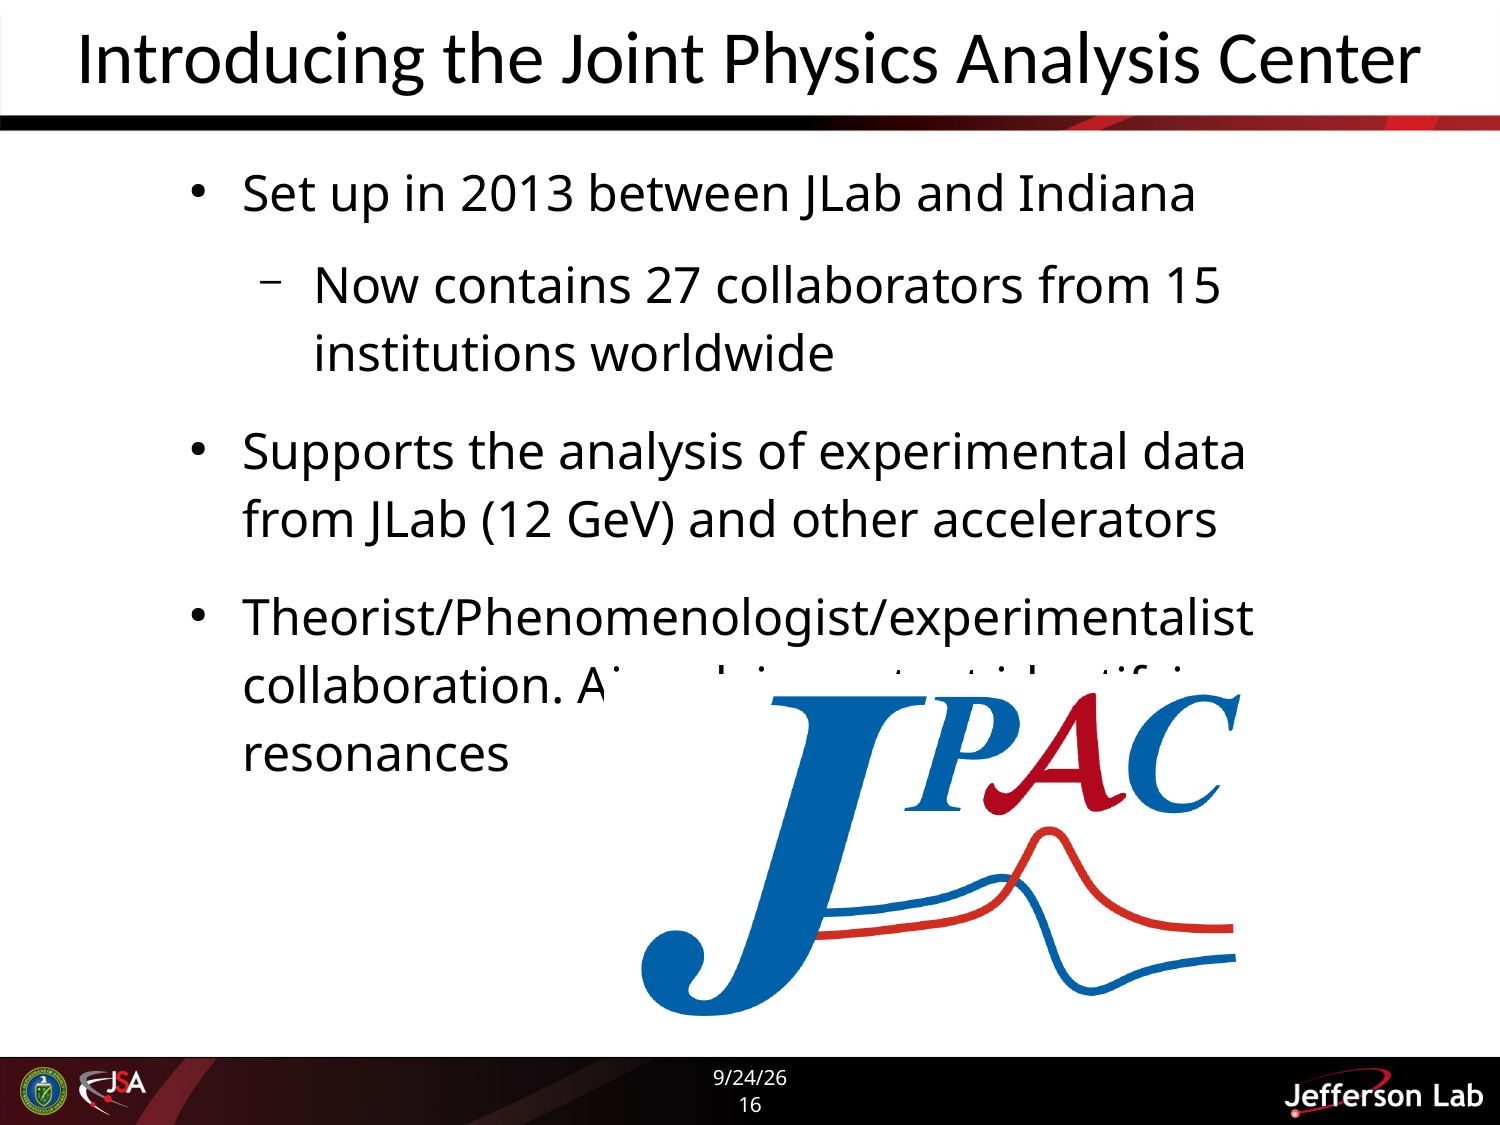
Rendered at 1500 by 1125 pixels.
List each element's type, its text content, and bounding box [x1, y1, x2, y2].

text_box 4/11/19 [575, 1048, 925, 1109]
list Set up in 2013 between JLab and Indiana Now contains 27 collaborators from 15 institutions worldwide Supports the analysis of experimental data from JLab (12 GeV) and other accelerators Theorist/Phenomenologist/experimentalist collaboration. Aimed, in part, at identifying resonances [171, 157, 1372, 901]
picture [0, 0, 1500, 1125]
title Introducing the Joint Physics Analysis Center [75, 23, 1425, 107]
